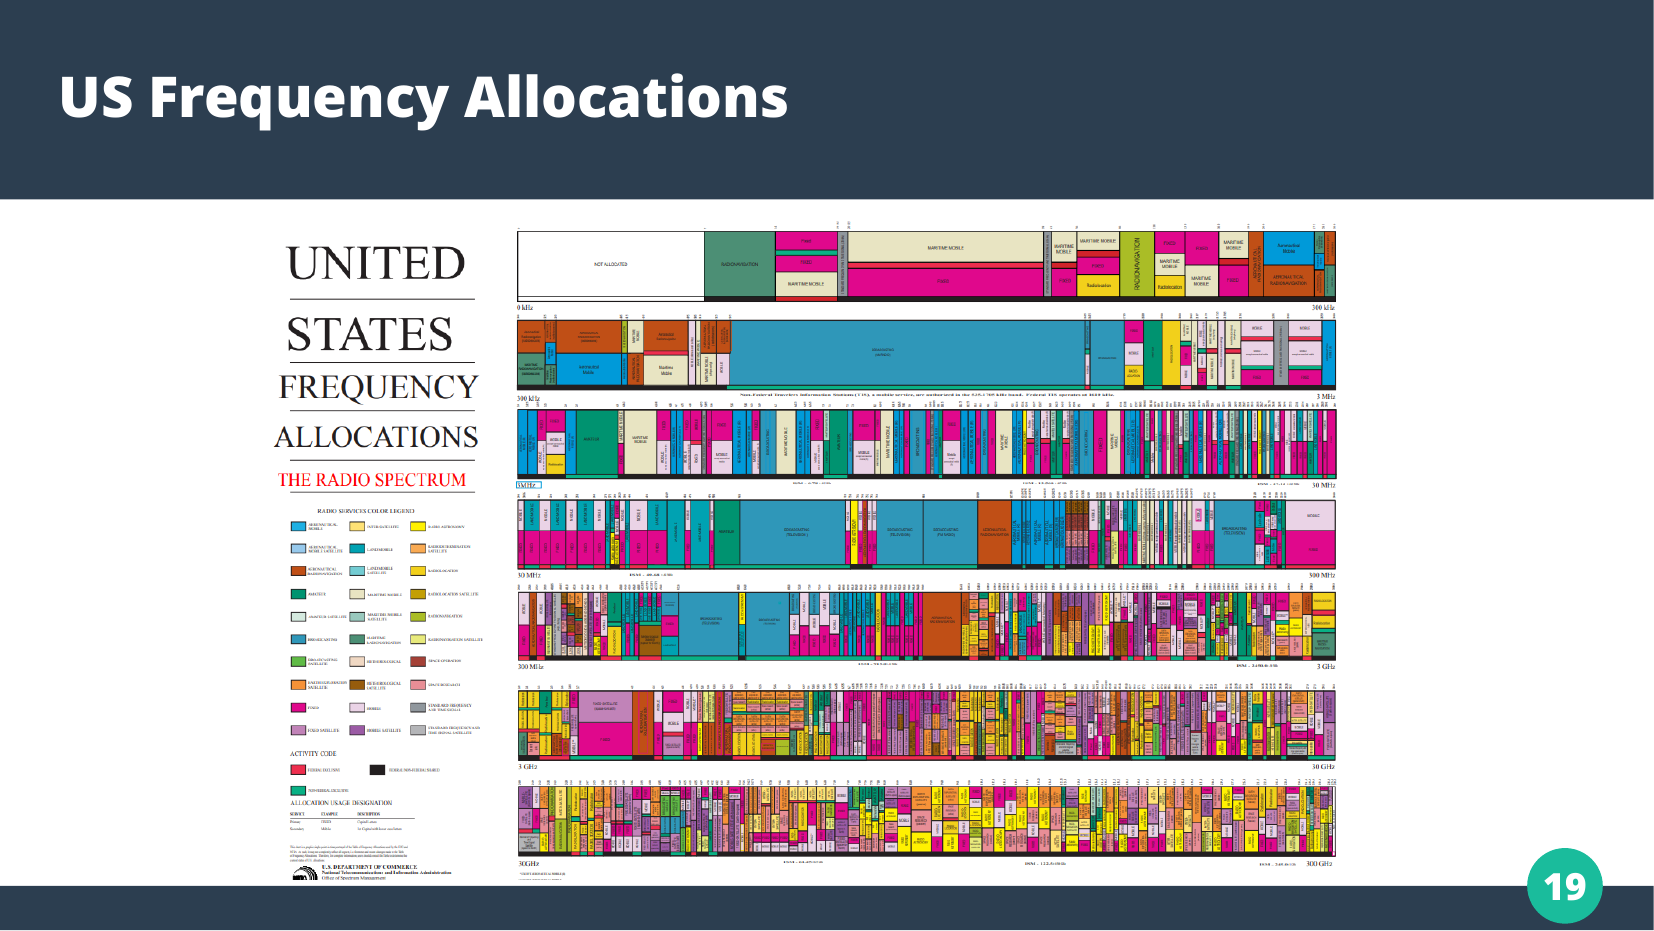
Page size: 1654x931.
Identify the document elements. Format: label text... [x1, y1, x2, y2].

title US Frequency Allocations [59, 37, 1595, 155]
picture [246, 203, 1360, 880]
